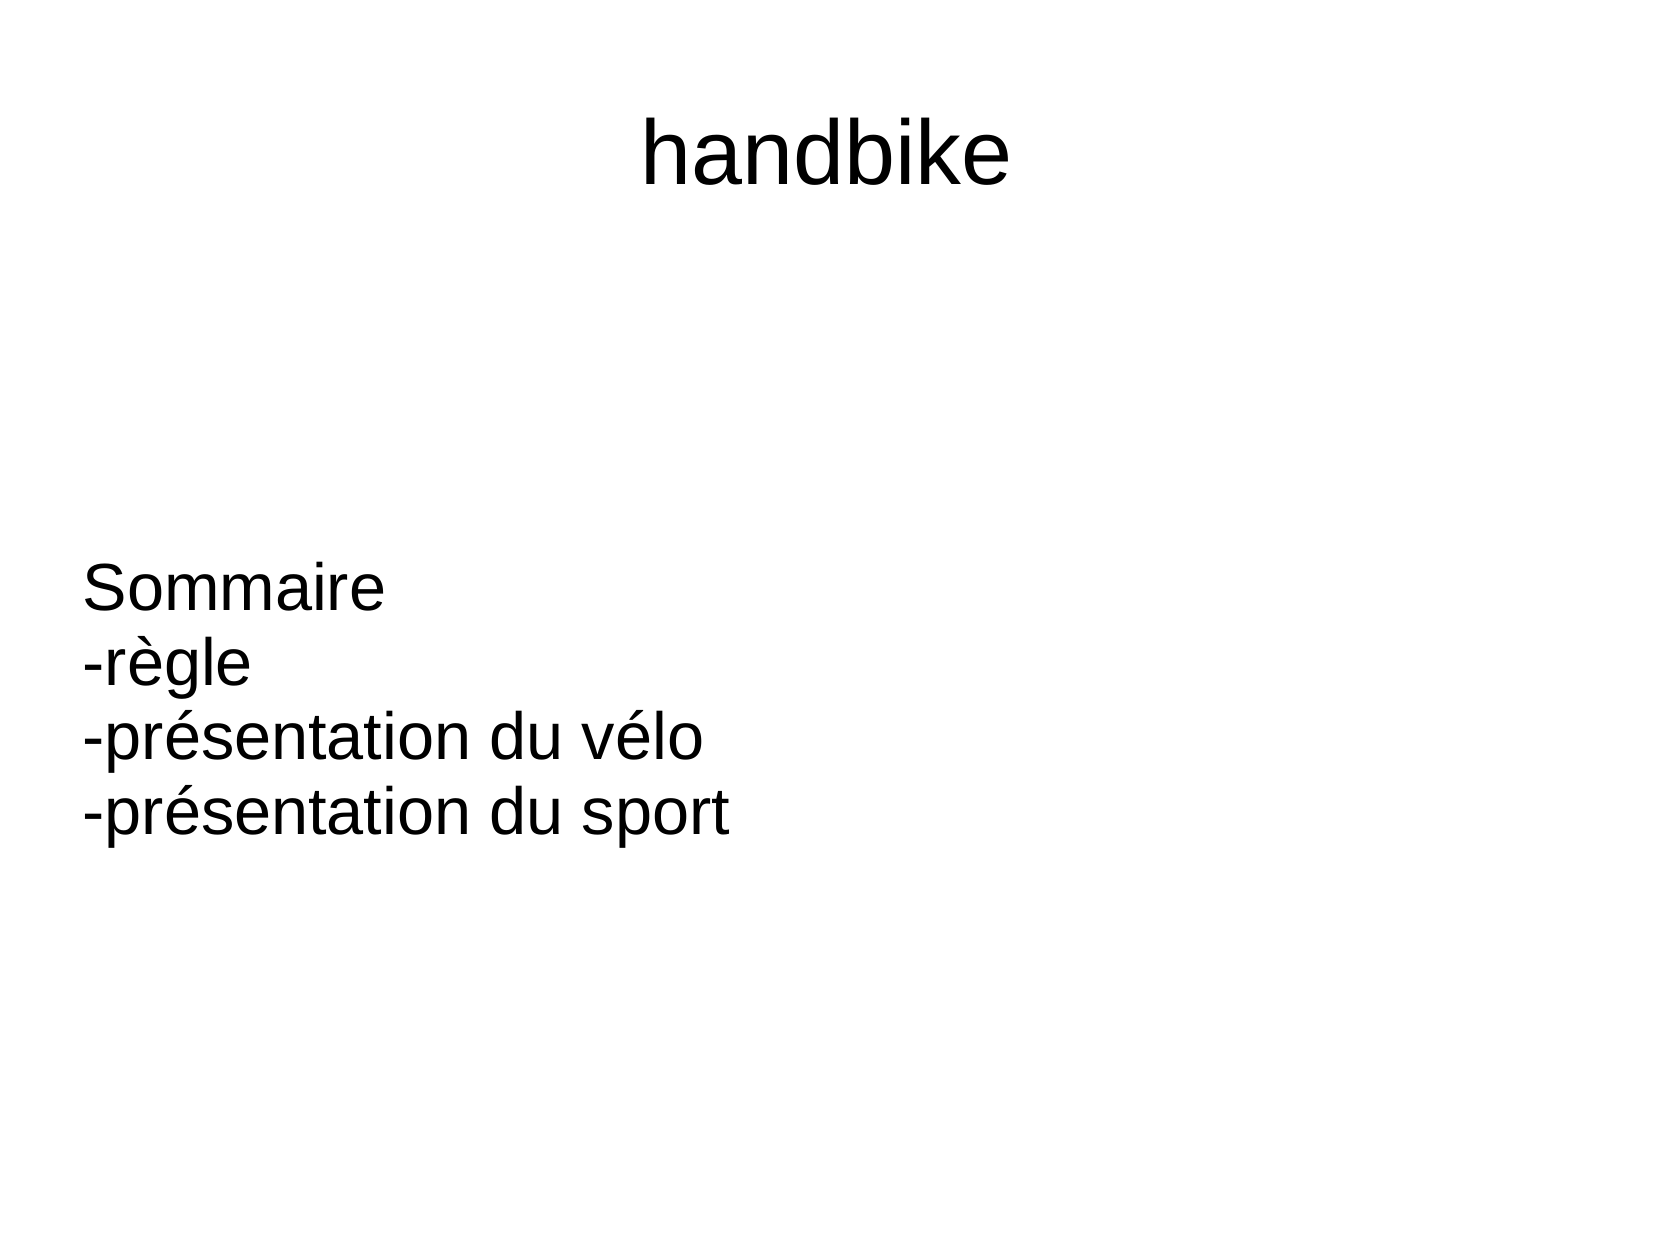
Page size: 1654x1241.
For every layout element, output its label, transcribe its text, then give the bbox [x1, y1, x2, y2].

title handbike [82, 49, 1571, 257]
subtitle Sommaire -règle -présentation du vélo -présentation du sport [82, 290, 1571, 1109]
